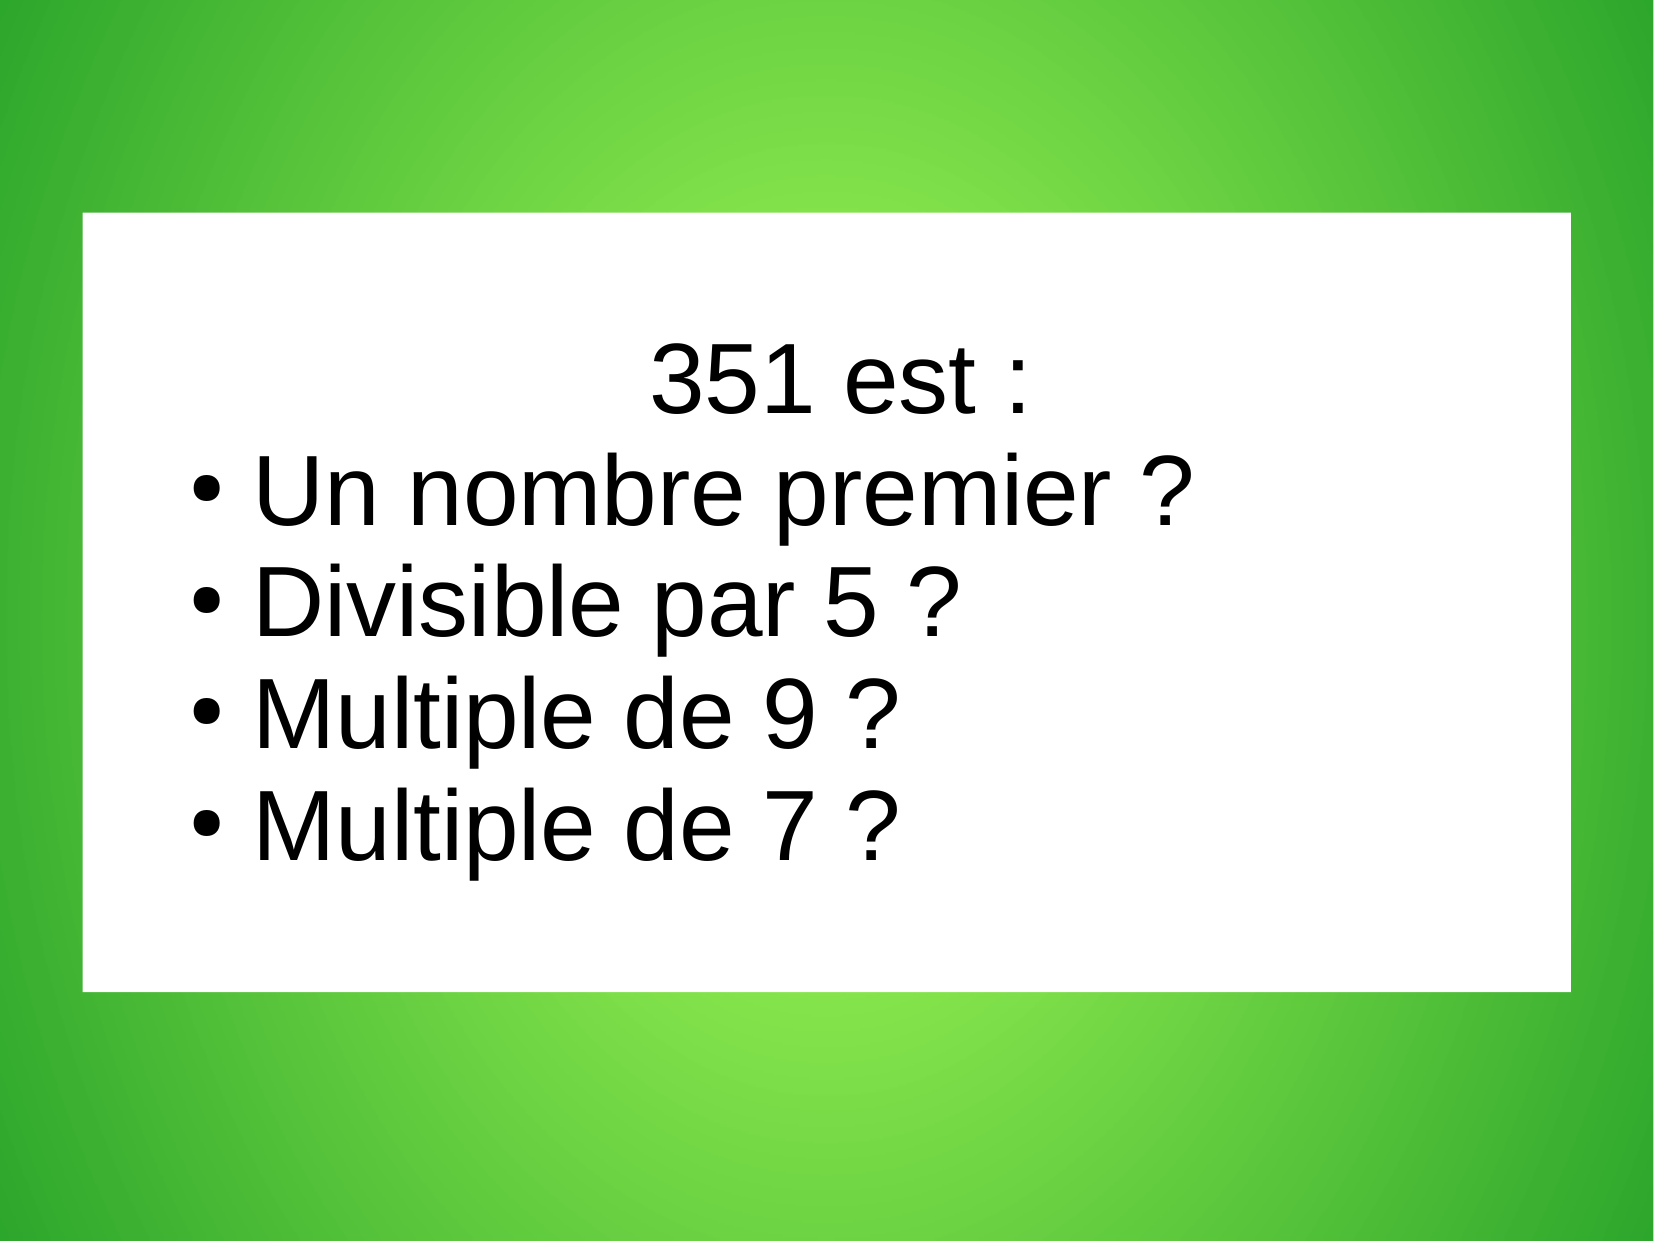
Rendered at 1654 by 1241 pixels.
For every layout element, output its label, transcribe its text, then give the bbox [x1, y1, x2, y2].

picture [0, 0, 1654, 1241]
subtitle 351 est : Un nombre premier ? Divisible par 5 ? Multiple de 9 ? Multiple de 7 ? [82, 212, 1571, 993]
